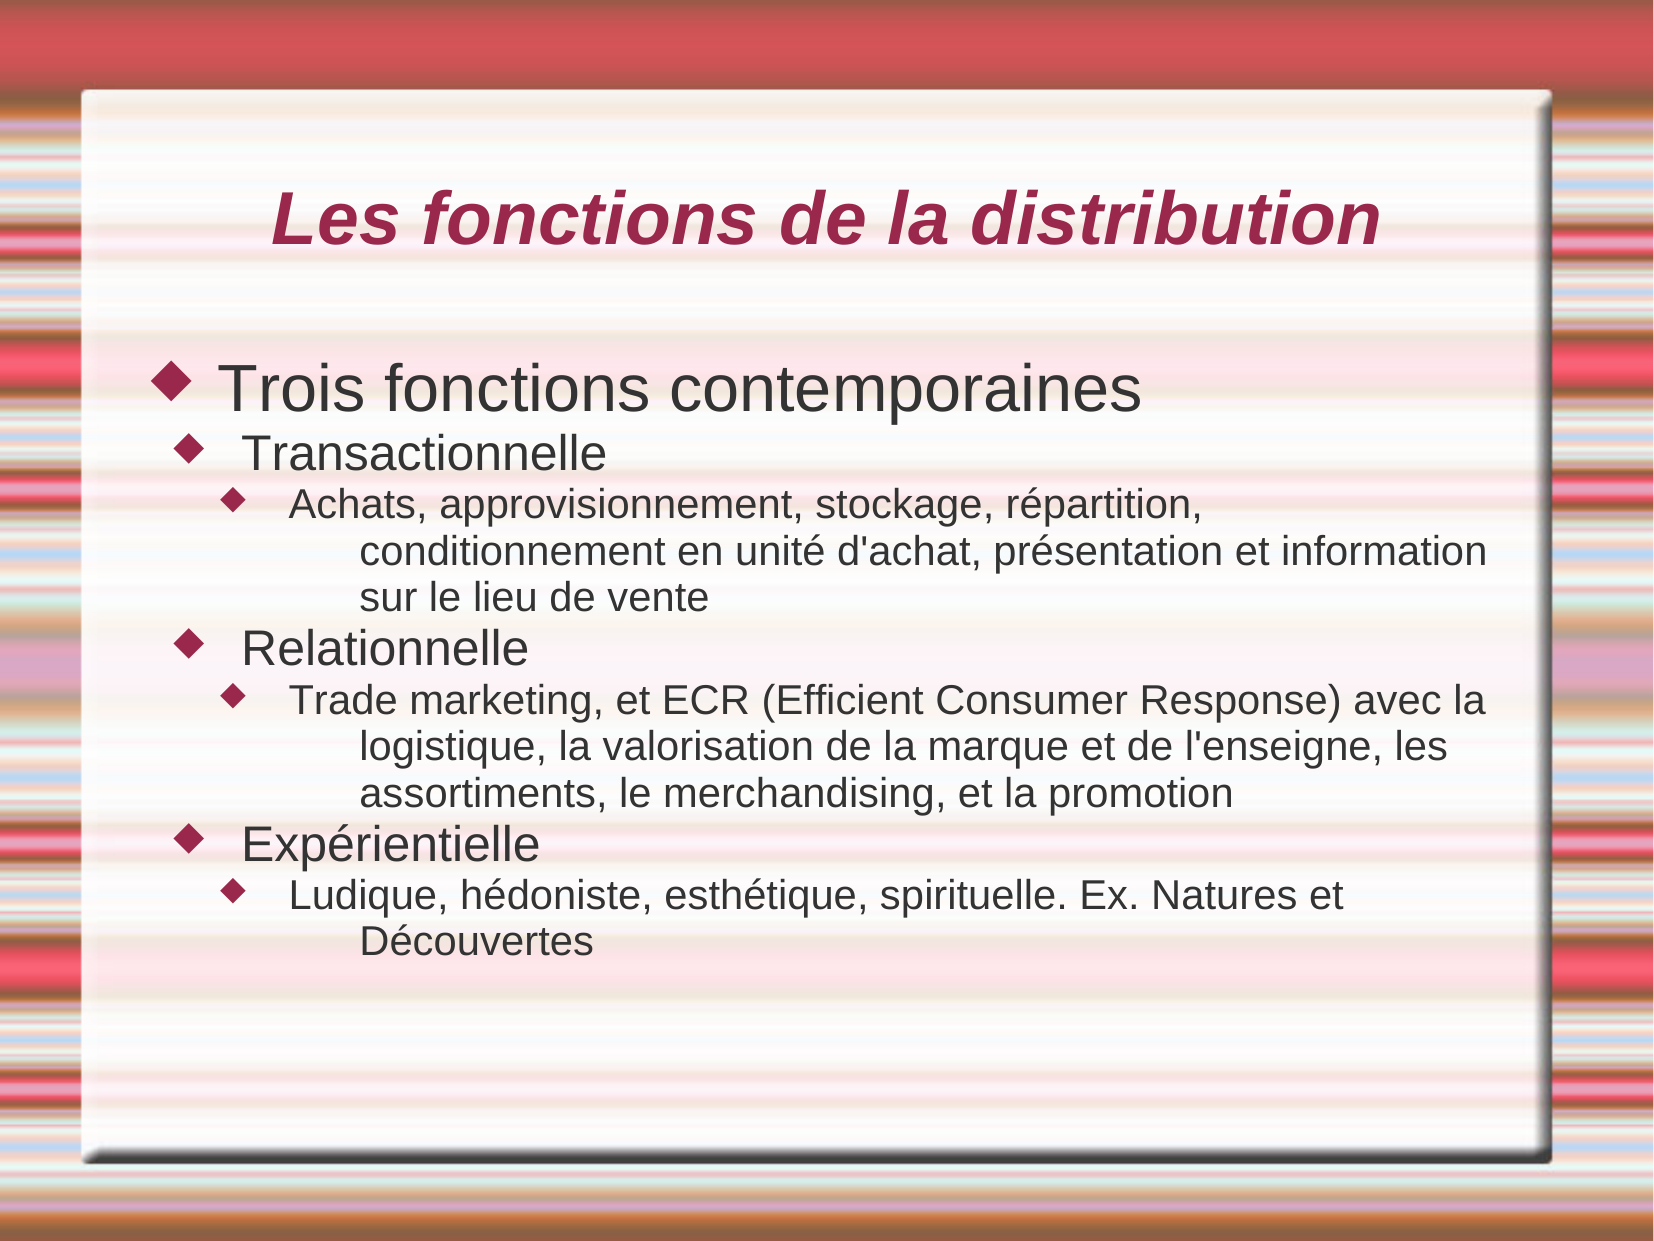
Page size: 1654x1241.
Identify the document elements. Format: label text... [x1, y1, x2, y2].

title Les fonctions de la distribution [121, 114, 1534, 322]
picture [0, 0, 1654, 1241]
list Trois fonctions contemporaines Transactionnelle Achats, approvisionnement, stockage, répartition, conditionnement en unité d'achat, présentation et information sur le lieu de vente Relationnelle Trade marketing, et ECR (Efficient Consumer Response) avec la logistique, la valorisation de la marque et de l'enseigne, les assortiments, le merchandising, et la promotion Expérientielle Ludique, hédoniste, esthétique, spirituelle. Ex. Natures et Découvertes [134, 350, 1516, 1170]
